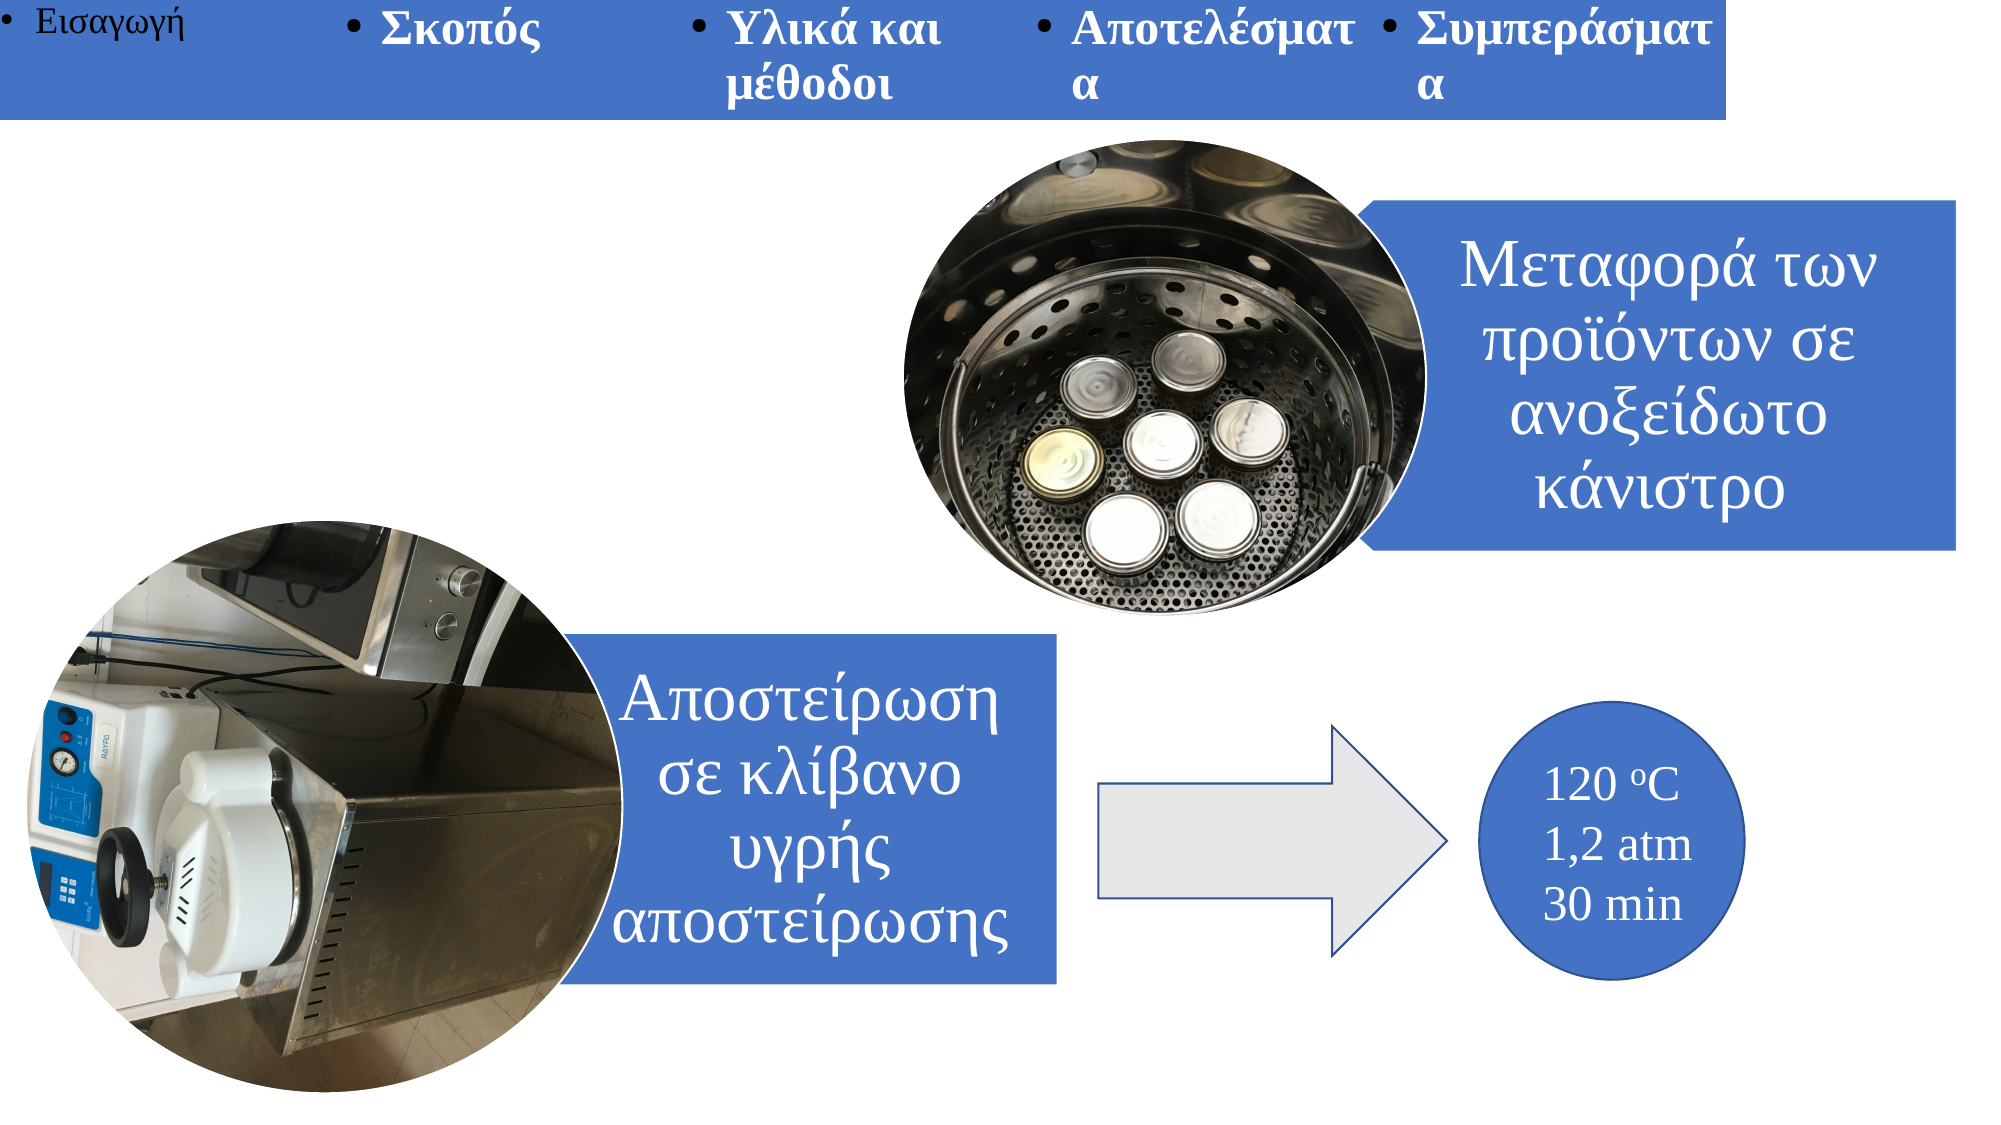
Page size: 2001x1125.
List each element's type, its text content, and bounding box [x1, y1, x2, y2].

table_header Υλικά και μέθοδοι [690, 0, 1036, 120]
table_header Εισαγωγή [0, 0, 345, 120]
text_box Μεταφορά των προϊόντων σε ανοξείδωτο κάνιστρο [1356, 199, 1957, 552]
text_box Αποστείρωση σε κλίβανο υγρής αποστείρωσης [558, 632, 1058, 986]
text_box [1098, 726, 1447, 956]
text_box Αποστείρωση του τελικού προϊόντος [0, 120, 1337, 181]
text_box 120 οC 1,2 atm 30 min [1527, 742, 2000, 940]
text_box [902, 138, 1427, 617]
table_header Αποτελέσματα [1036, 0, 1381, 120]
text_box [1479, 701, 1706, 980]
text_box [25, 519, 623, 1094]
table_header Συμπεράσματα [1381, 0, 1726, 120]
table_header Σκοπός [345, 0, 690, 120]
